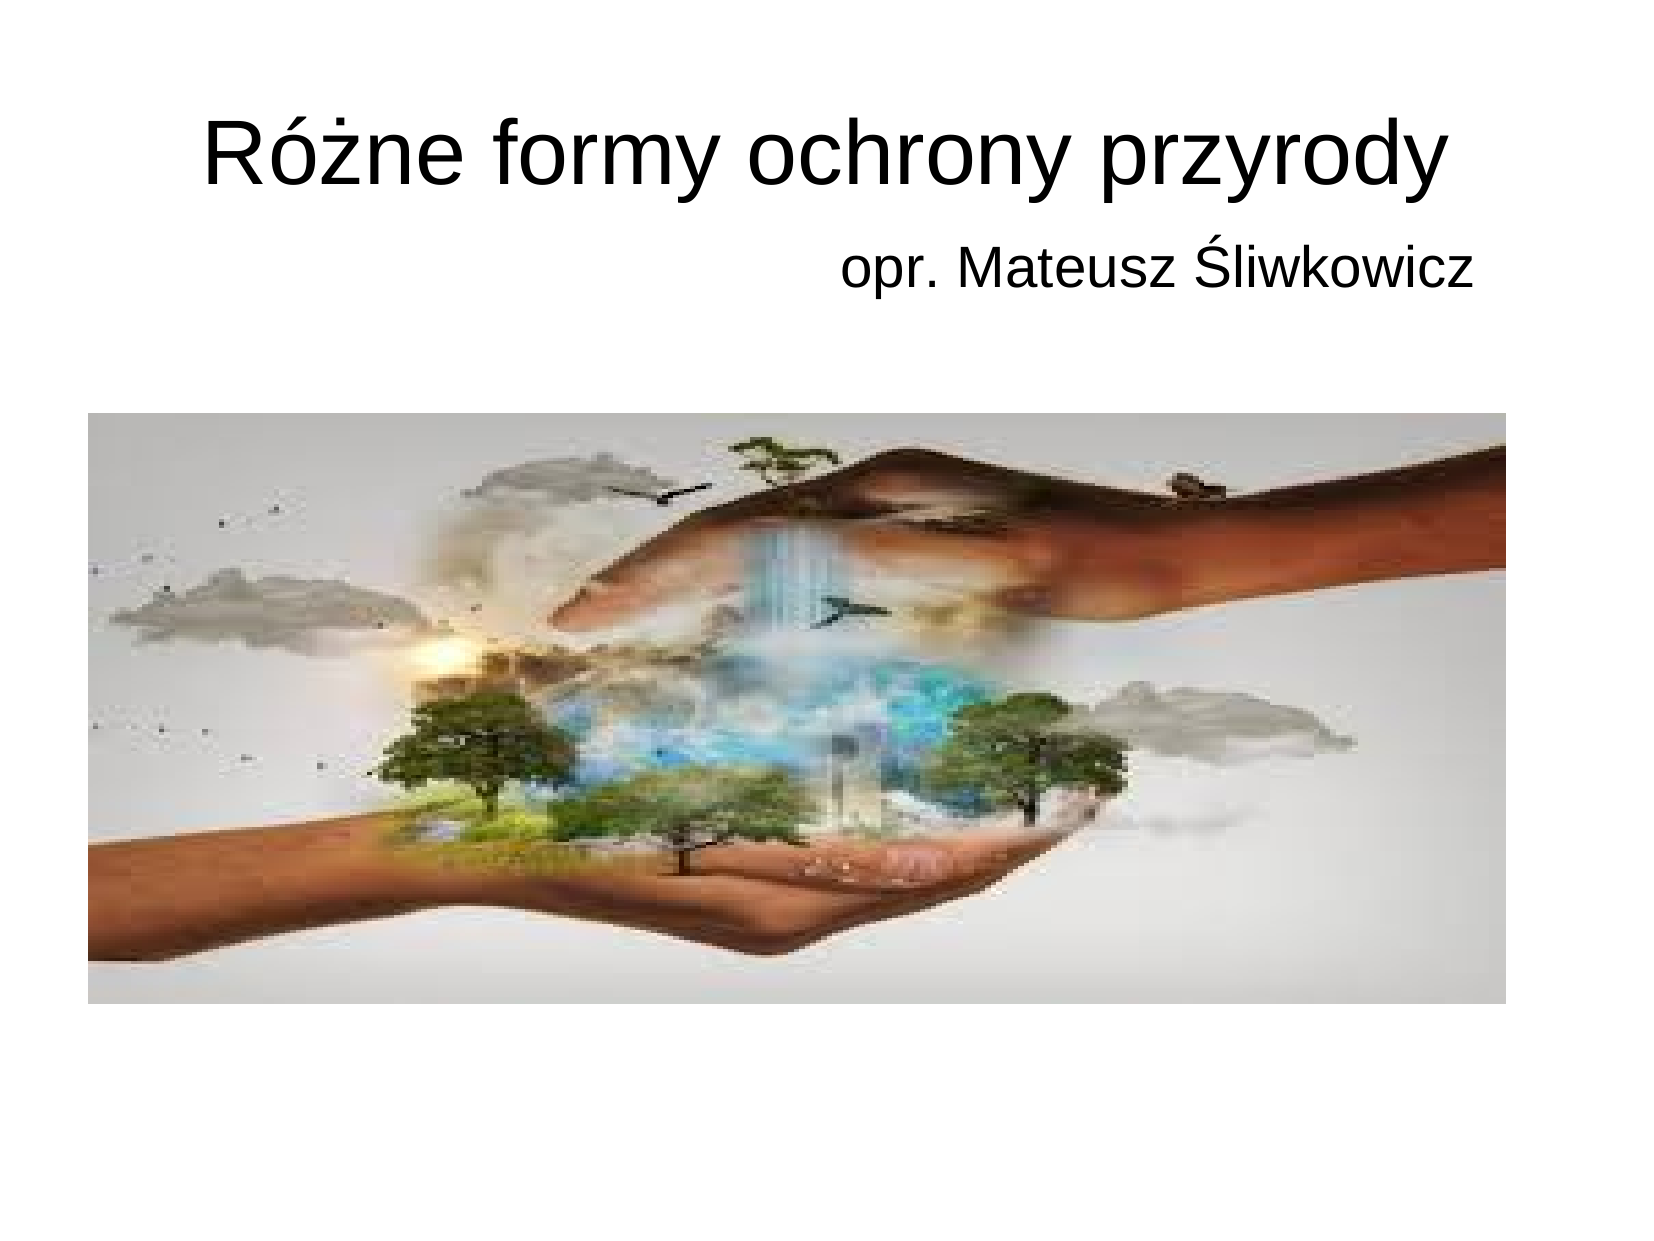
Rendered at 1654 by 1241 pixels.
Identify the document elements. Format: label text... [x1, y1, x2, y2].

title Różne formy ochrony przyrody opr. Mateusz Śliwkowicz [82, 0, 1571, 307]
picture [88, 413, 1506, 1004]
